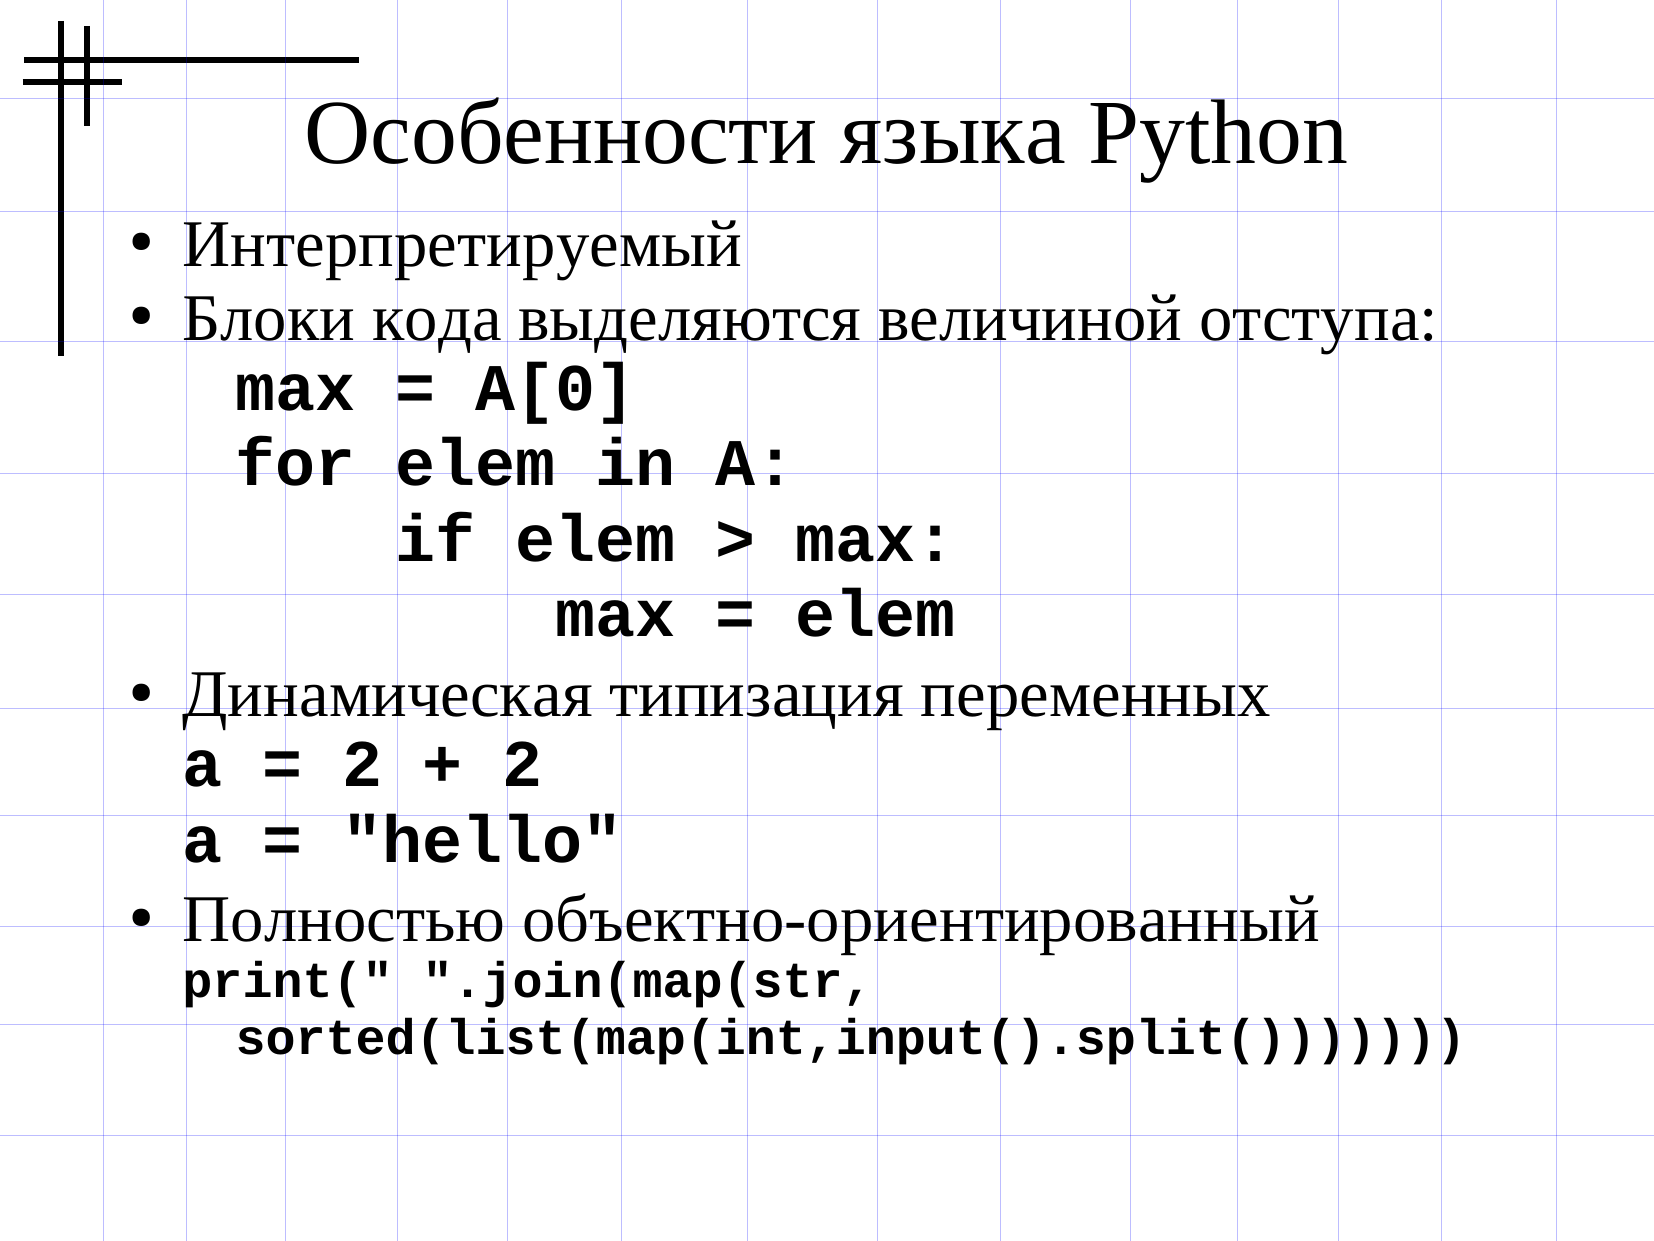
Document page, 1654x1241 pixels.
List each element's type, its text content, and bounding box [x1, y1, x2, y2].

title Особенности языка Python [121, 59, 1534, 207]
list Интерпретируемый Блоки кода выделяются величиной отступа: max = A[0] for elem in A: if elem > max: max = elem Динамическая типизация переменных a = 2 + 2 a = "hello" Полностью объектно-ориентированный print(" ".join(map(str, sorted(list(map(int,input().split())))))) [93, 206, 1506, 1182]
